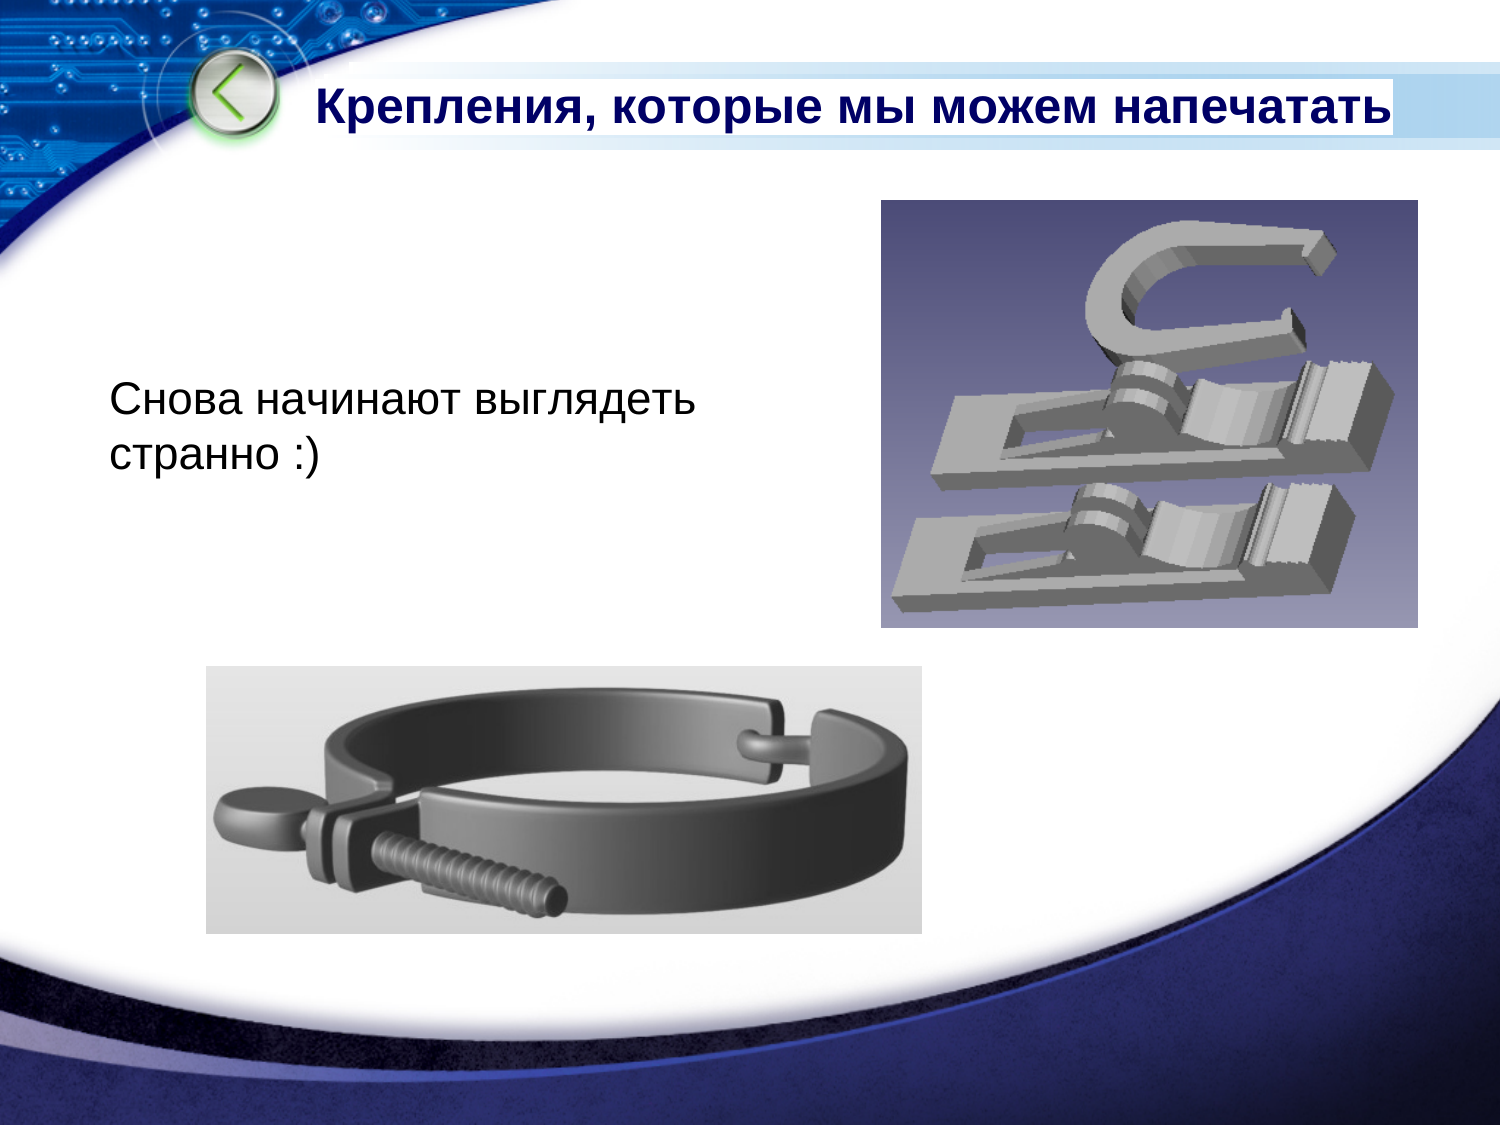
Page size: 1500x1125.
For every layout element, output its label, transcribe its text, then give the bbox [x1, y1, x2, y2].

title Крепления, которые мы можем напечатать [300, 57, 1438, 151]
text_box Снова начинают выглядеть странно :) [94, 361, 845, 487]
picture [0, 0, 1500, 1125]
